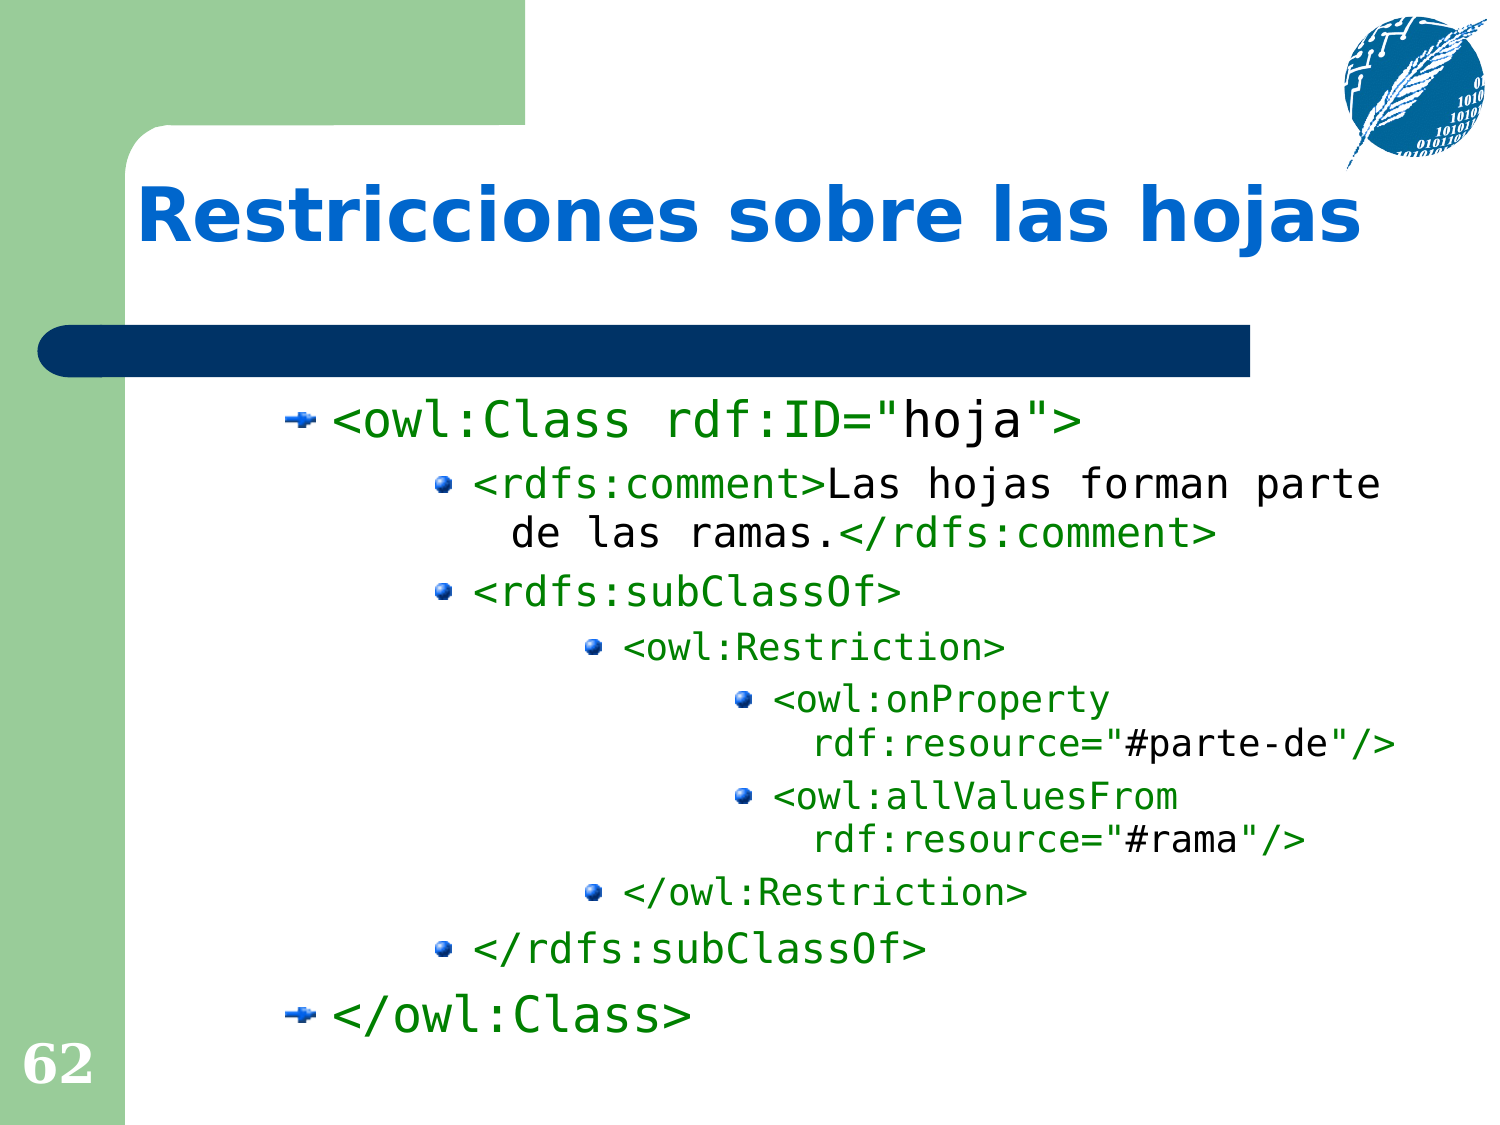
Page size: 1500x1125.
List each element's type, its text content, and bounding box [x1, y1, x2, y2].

picture [1416, 140, 1425, 149]
picture [1427, 138, 1431, 148]
picture [1341, 15, 1487, 172]
list <owl:Class rdf:ID="hoja"> <rdfs:comment>Las hojas forman parte de las ramas.</rdfs:comment> <rdfs:subClassOf> <owl:Restriction> <owl:onProperty rdf:resource="#parte-de"/> <owl:allValuesFrom rdf:resource="#rama"/> </owl:Restriction> </rdfs:subClassOf> </owl:Class> [135, 391, 1398, 1124]
picture [1433, 139, 1440, 147]
title Restricciones sobre las hojas [135, 135, 1412, 301]
picture [1436, 127, 1450, 136]
